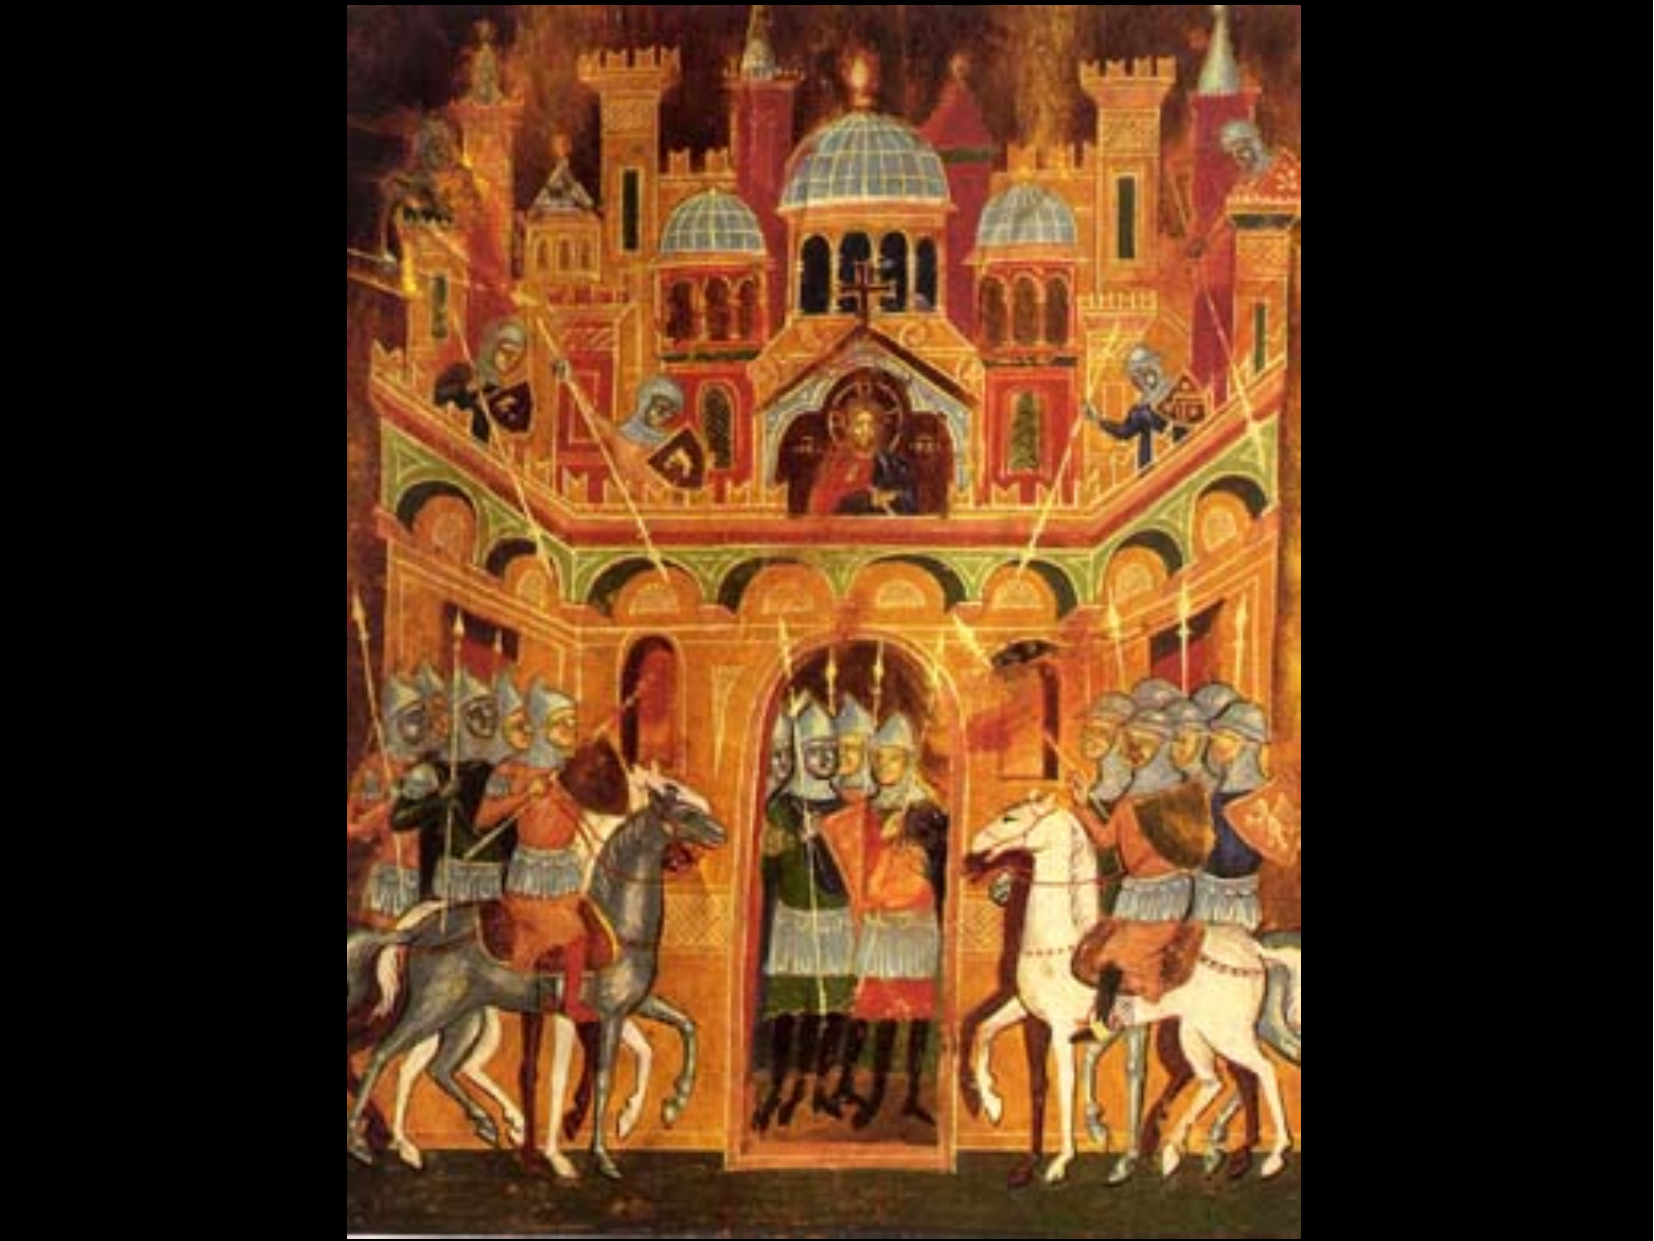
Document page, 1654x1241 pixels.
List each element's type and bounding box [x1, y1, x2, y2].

picture [347, 5, 1301, 1239]
